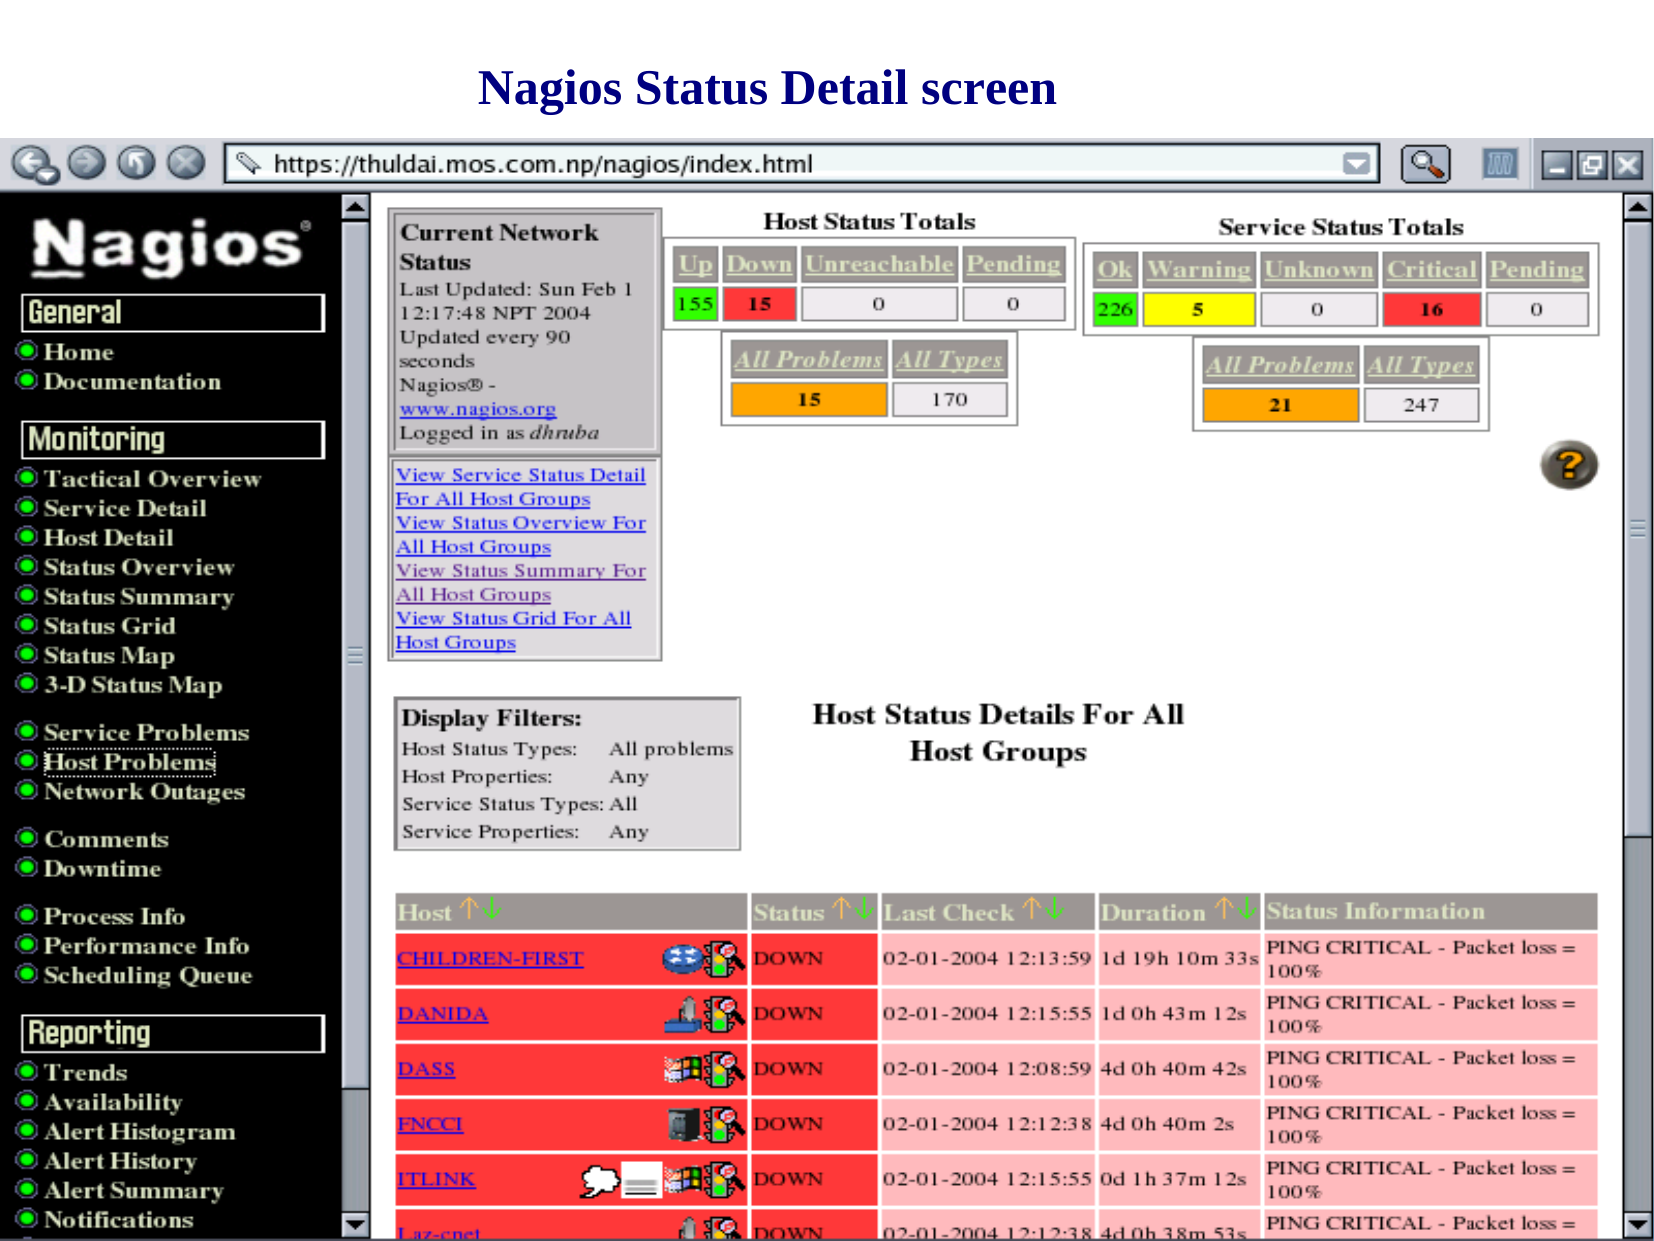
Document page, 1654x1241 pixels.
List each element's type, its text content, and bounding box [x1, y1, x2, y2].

picture [0, 138, 1654, 1241]
text_box Nagios Status Detail screen [112, 36, 1388, 138]
